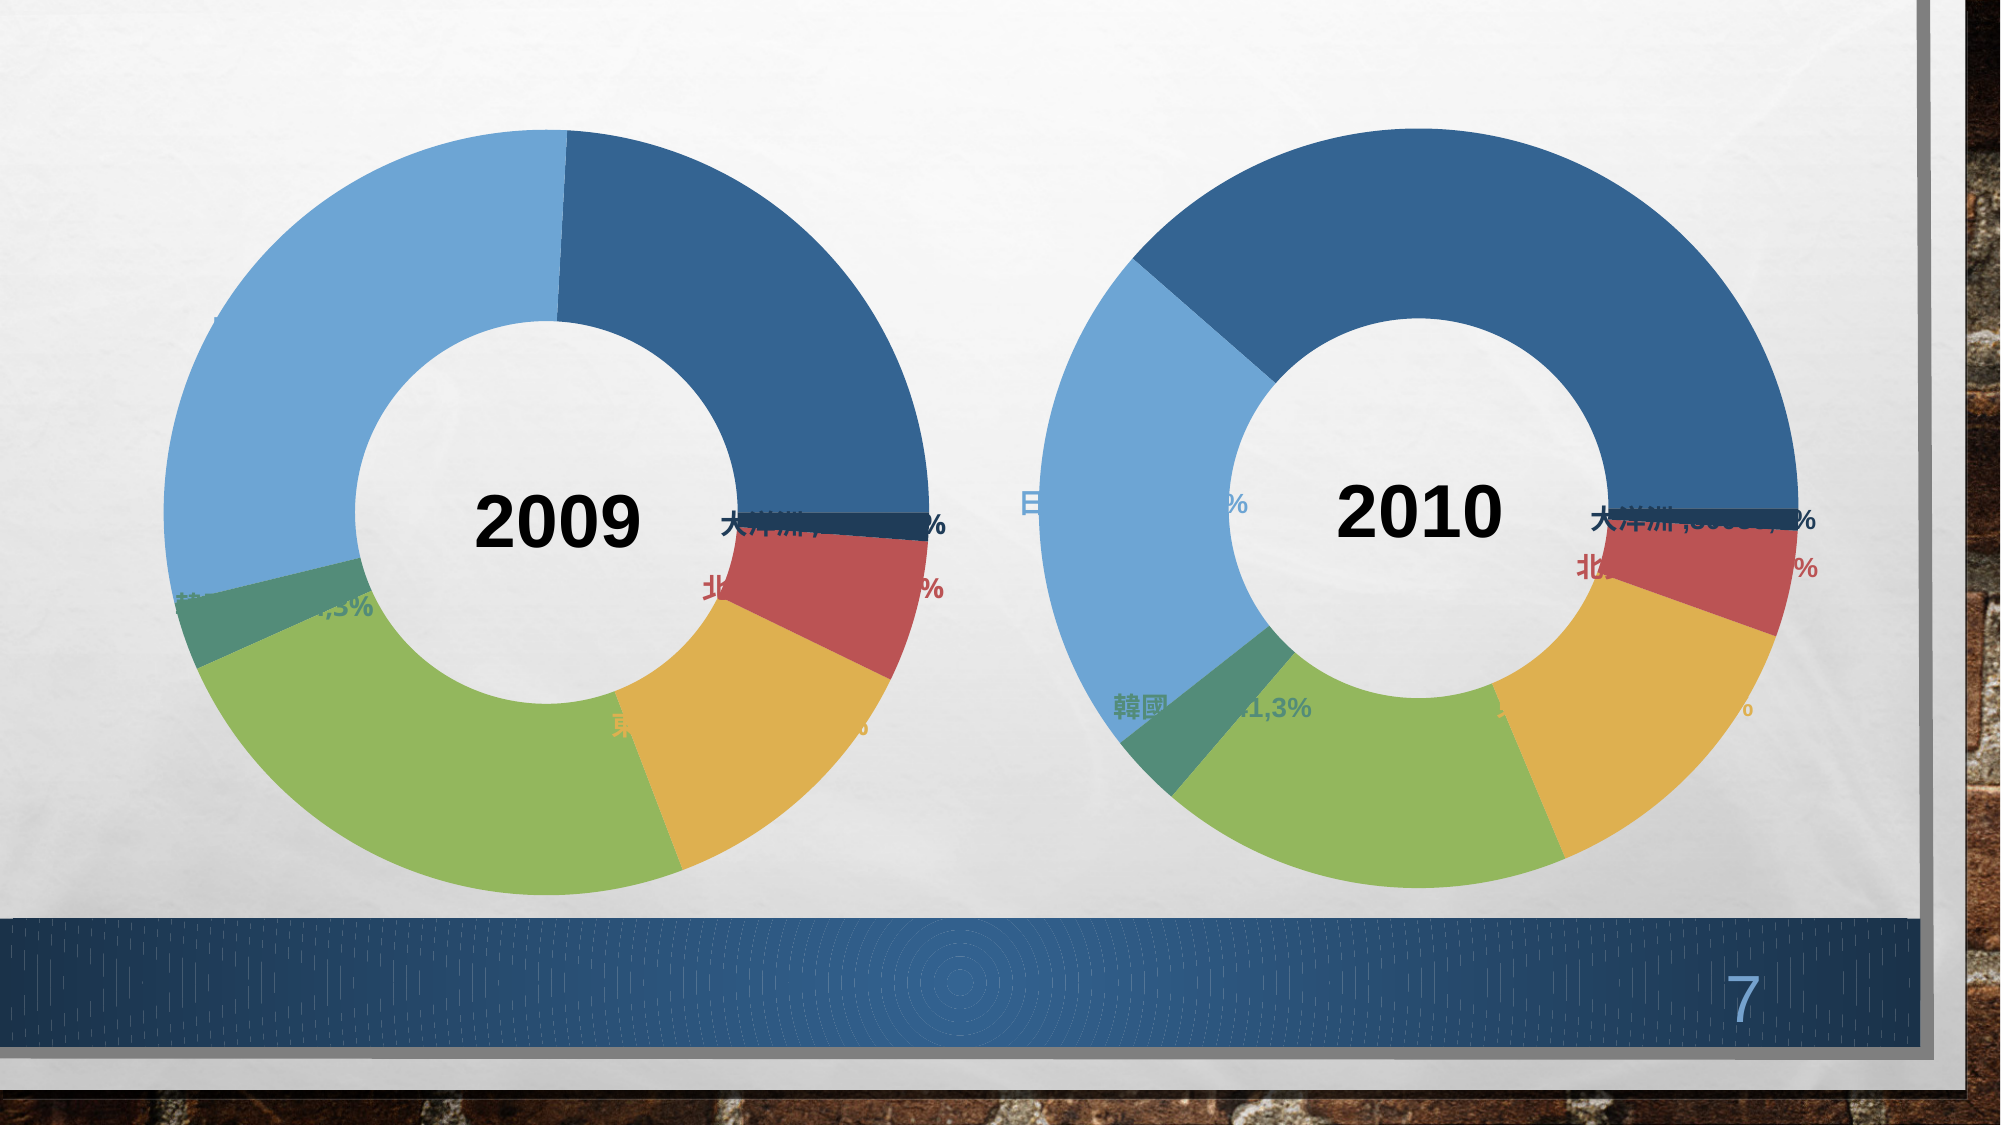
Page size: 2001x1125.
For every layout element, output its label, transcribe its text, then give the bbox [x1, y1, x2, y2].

text_box 2009 [420, 465, 697, 572]
text_box 2010 [1282, 455, 1559, 562]
chart [0, 112, 2000, 912]
text_box 6 [1669, 947, 1819, 1030]
